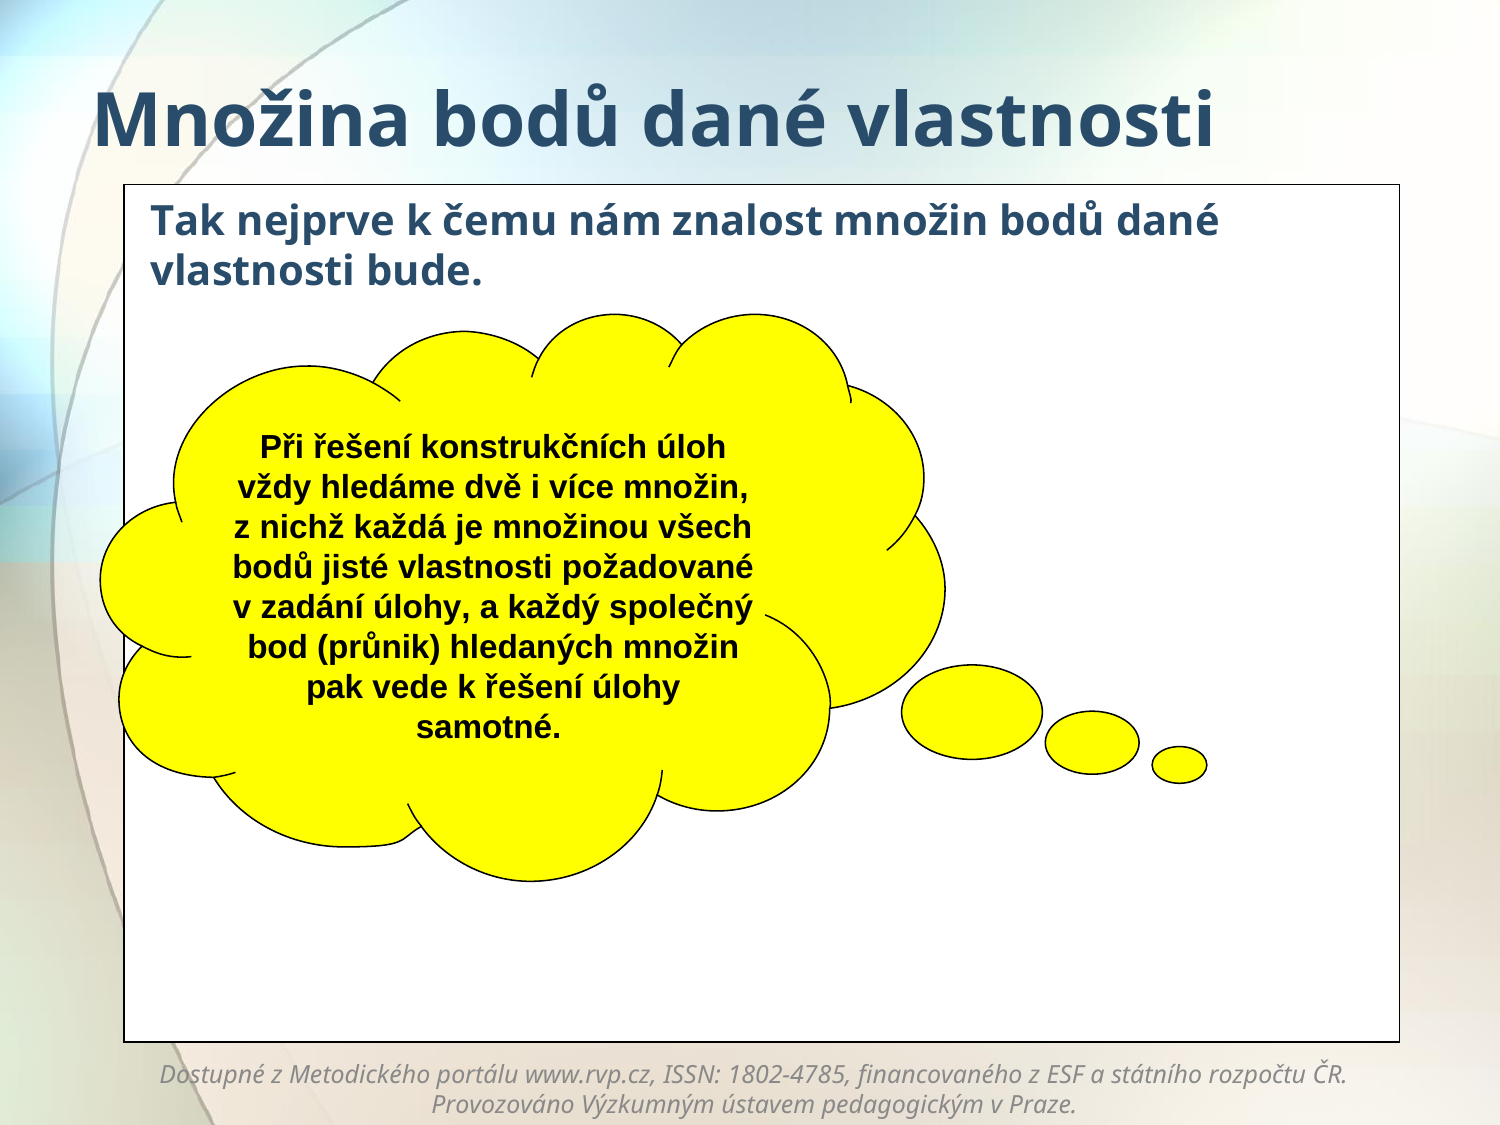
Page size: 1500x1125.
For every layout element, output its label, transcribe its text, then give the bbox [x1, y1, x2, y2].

text_box Tak nejprve k čemu nám znalost množin bodů dané vlastnosti bude. [135, 196, 1377, 291]
text_box Při řešení konstrukčních úloh vždy hledáme dvě i více množin, z nichž každá je množinou všech bodů jisté vlastnosti požadované v zadání úlohy, a každý společný bod (průnik) hledaných množin pak vede k řešení úlohy samotné. [100, 314, 946, 882]
text_box [123, 184, 1400, 1042]
text_box [123, 635, 141, 672]
title Množina bodů dané vlastnosti [76, 74, 1412, 177]
text_box Při řešení konstrukčních úloh vždy hledáme dvě i více množin, z nichž každá je množinou všech bodů jisté vlastnosti požadované v zadání úlohy, a každý společný bod (průnik) hledaných množin pak vede k řešení úlohy samotné. [901, 664, 1043, 760]
text_box Při řešení konstrukčních úloh vždy hledáme dvě i více množin, z nichž každá je množinou všech bodů jisté vlastnosti požadované v zadání úlohy, a každý společný bod (průnik) hledaných množin pak vede k řešení úlohy samotné. [1045, 711, 1140, 775]
picture [0, 0, 1500, 1125]
